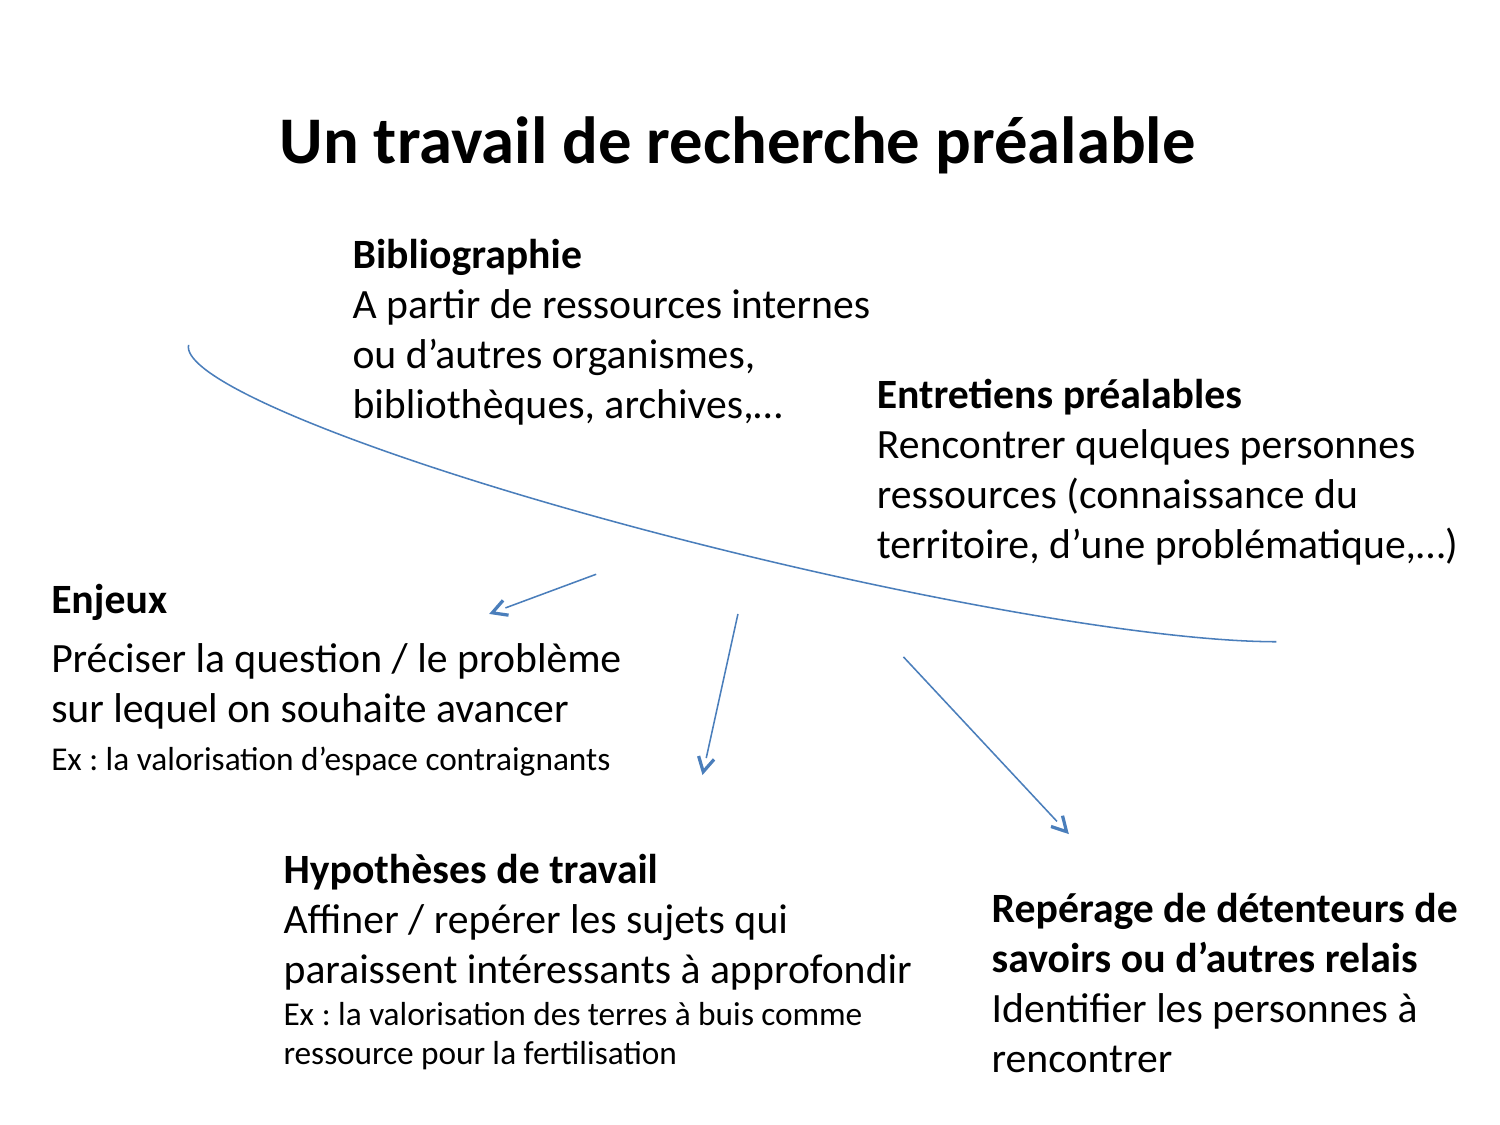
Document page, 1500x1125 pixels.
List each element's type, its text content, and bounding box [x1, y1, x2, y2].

text_box Repérage de détenteurs de savoirs ou d’autres relais Identifier les personnes à rencontrer [976, 873, 1500, 1089]
text_box Entretiens préalables Rencontrer quelques personnes ressources (connaissance du territoire, d’une problématique,…) [862, 359, 1500, 575]
list Enjeux Préciser la question / le problème sur lequel on souhaite avancer Ex : la valorisation d’espace contraignants [36, 564, 639, 849]
title Un travail de recherche préalable [63, 42, 1414, 231]
text_box Bibliographie A partir de ressources internes ou d’autres organismes, bibliothèques, archives,… [337, 219, 916, 435]
text_box Hypothèses de travail Affiner / repérer les sujets qui paraissent intéressants à approfondir Ex : la valorisation des terres à buis comme ressource pour la fertilisation [268, 834, 968, 1079]
